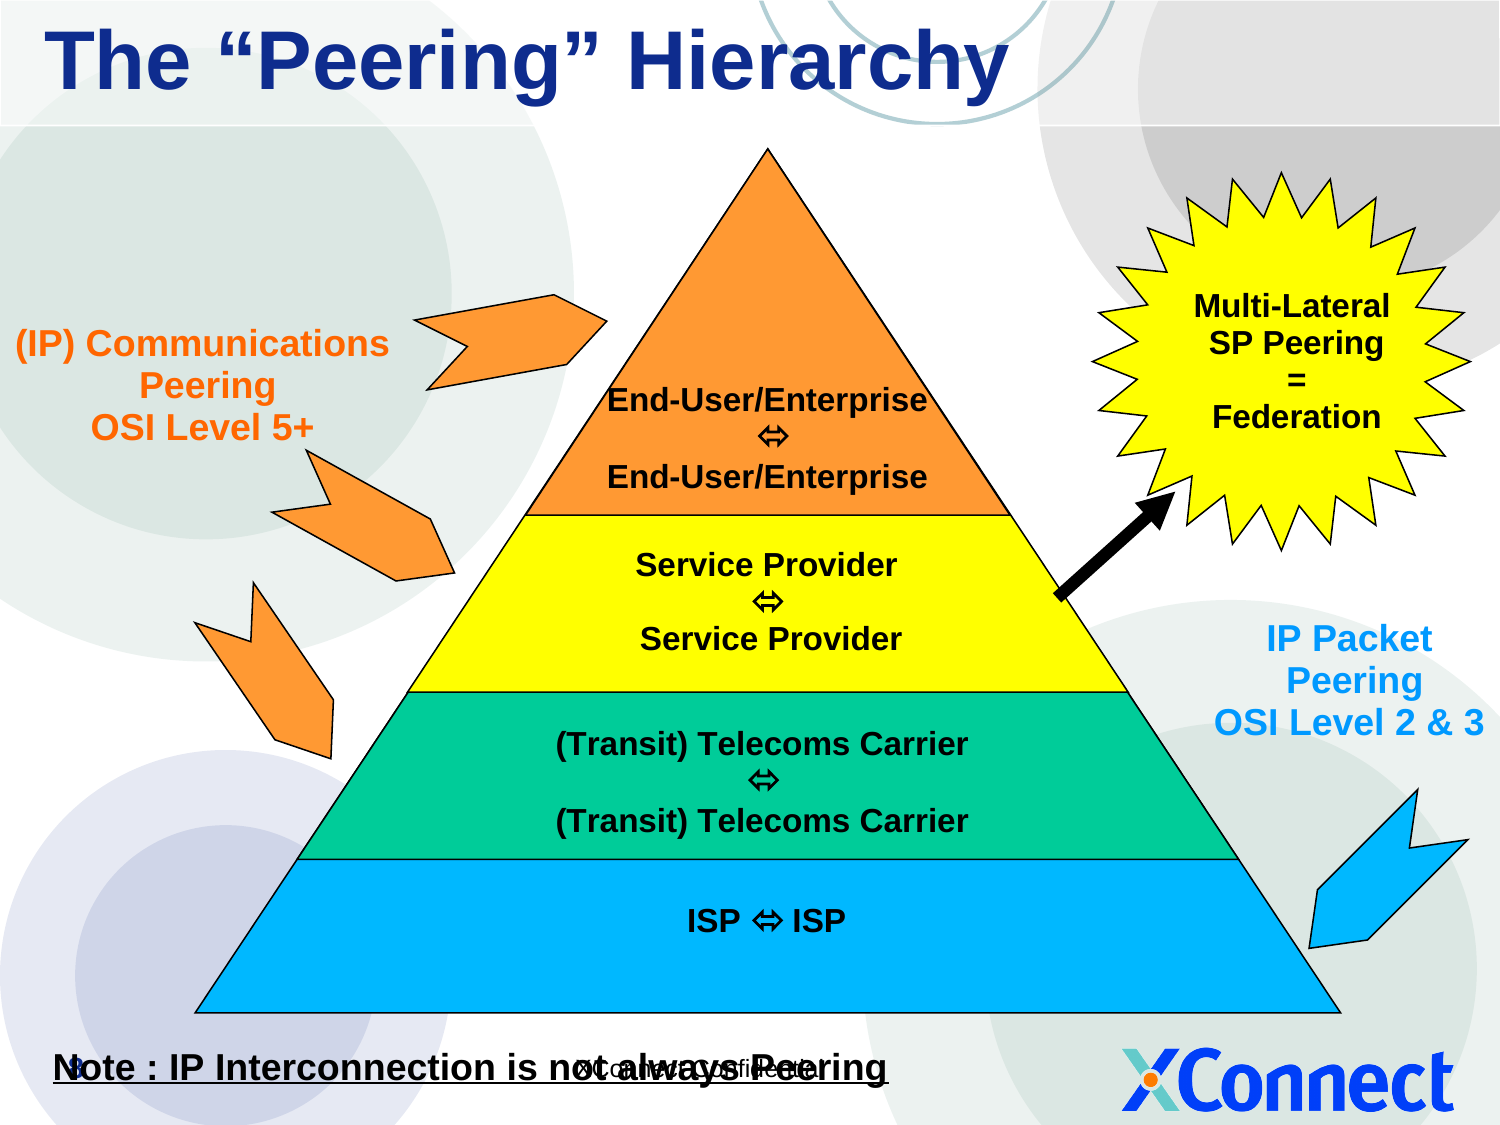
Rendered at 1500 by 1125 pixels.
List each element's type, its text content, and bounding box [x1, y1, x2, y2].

text_box [414, 294, 607, 390]
text_box [619, 148, 917, 373]
text_box (IP) Communications Peering OSI Level 5+ [0, 314, 406, 456]
text_box ISP  ISP [662, 894, 862, 948]
text_box [194, 582, 334, 759]
text_box IP Packet Peering OSI Level 2 & 3 [1199, 609, 1500, 752]
text_box End-User/Enterprise  End-User/Enterprise [591, 373, 962, 505]
text_box [271, 450, 455, 581]
picture [1116, 1042, 1459, 1118]
text_box [407, 415, 1129, 692]
text_box Service Provider  Service Provider [620, 538, 923, 666]
text_box Note : IP Interconnection is not always Peering [37, 1038, 904, 1096]
text_box [195, 858, 1341, 1013]
text_box (Transit) Telecoms Carrier  (Transit) Telecoms Carrier [540, 717, 994, 849]
text_box [1309, 789, 1468, 949]
title The “Peering” Hierarchy [29, 2, 1483, 119]
text_box Multi-Lateral SP Peering = Federation [1092, 172, 1471, 551]
